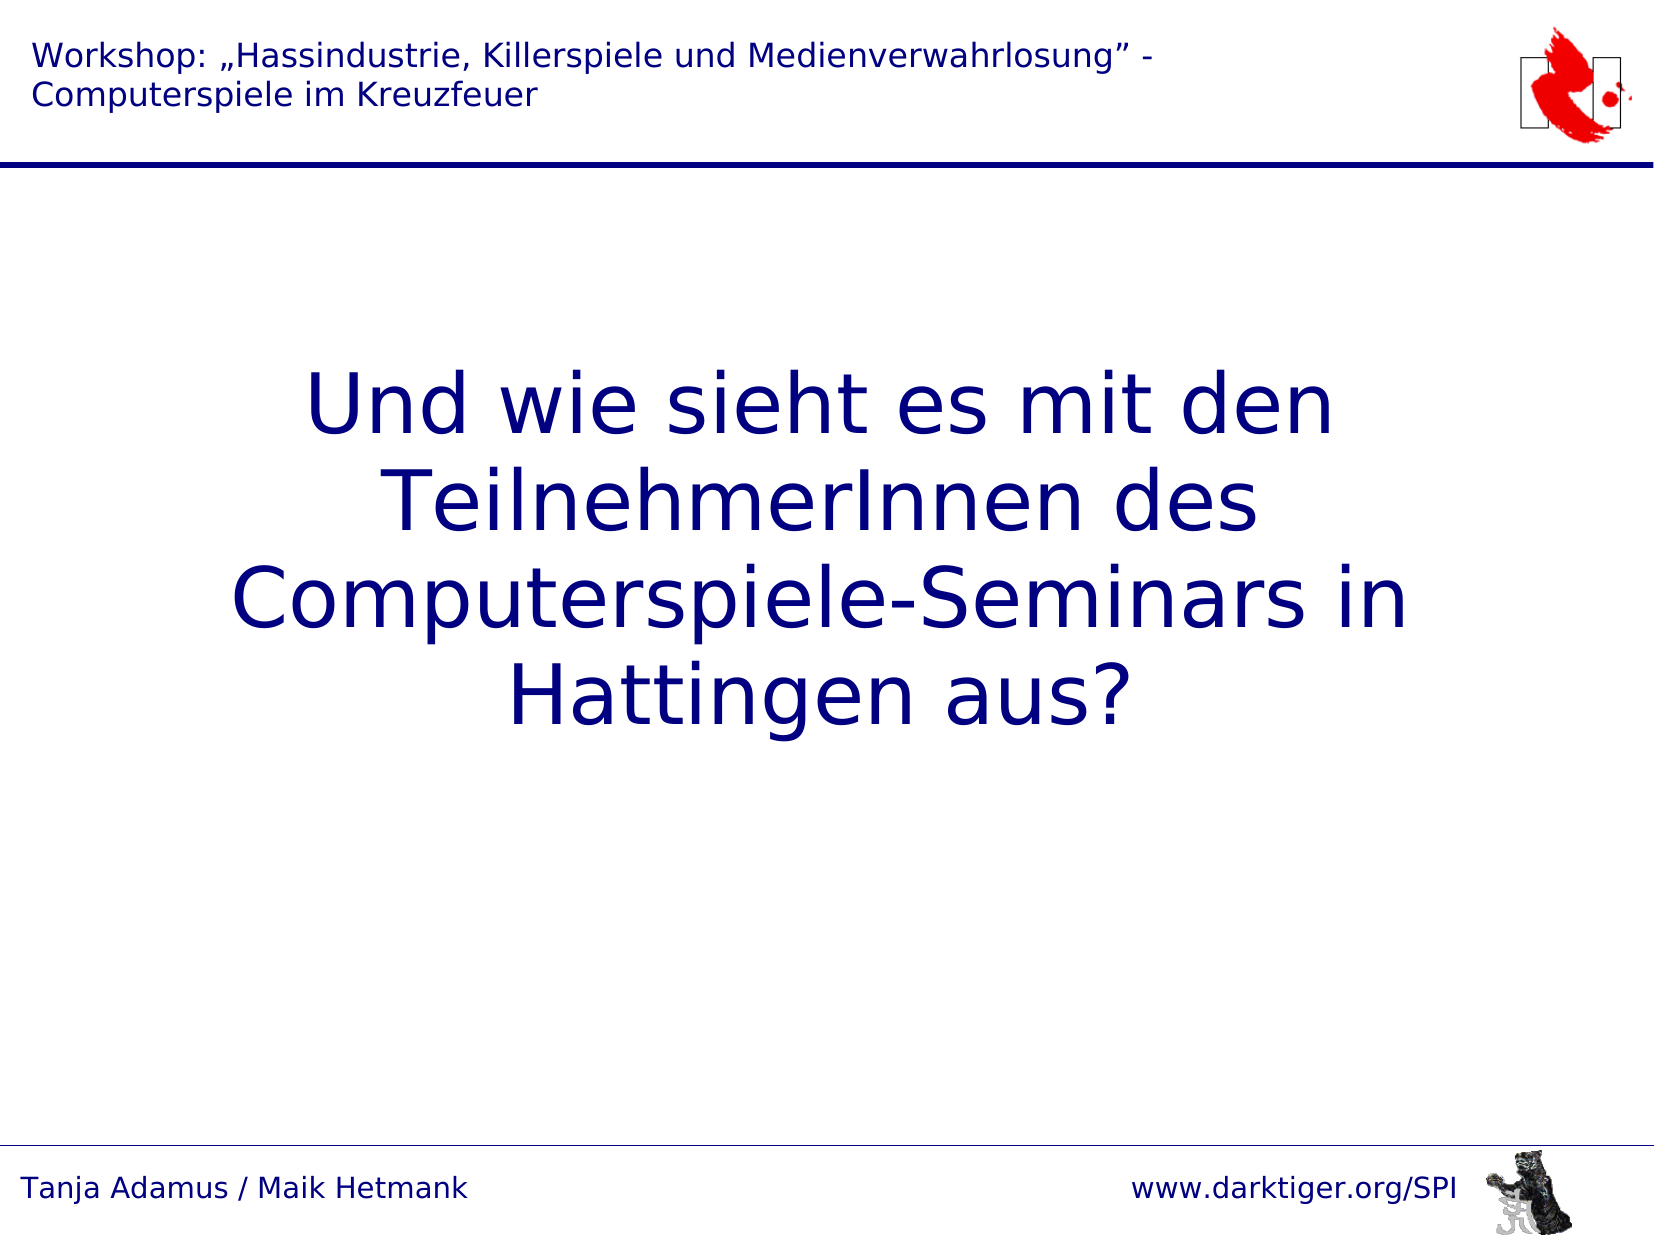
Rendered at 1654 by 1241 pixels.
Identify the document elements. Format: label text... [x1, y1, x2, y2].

text_box Und wie sieht es mit den TeilnehmerInnen des Computerspiele-Seminars in Hattingen aus? [82, 348, 1560, 752]
picture [1486, 1150, 1572, 1235]
text_box Workshop: „Hassindustrie, Killerspiele und Medienverwahrlosung” - Computerspiele im Kreuzfeuer [16, 29, 1418, 178]
picture [1503, 16, 1632, 148]
